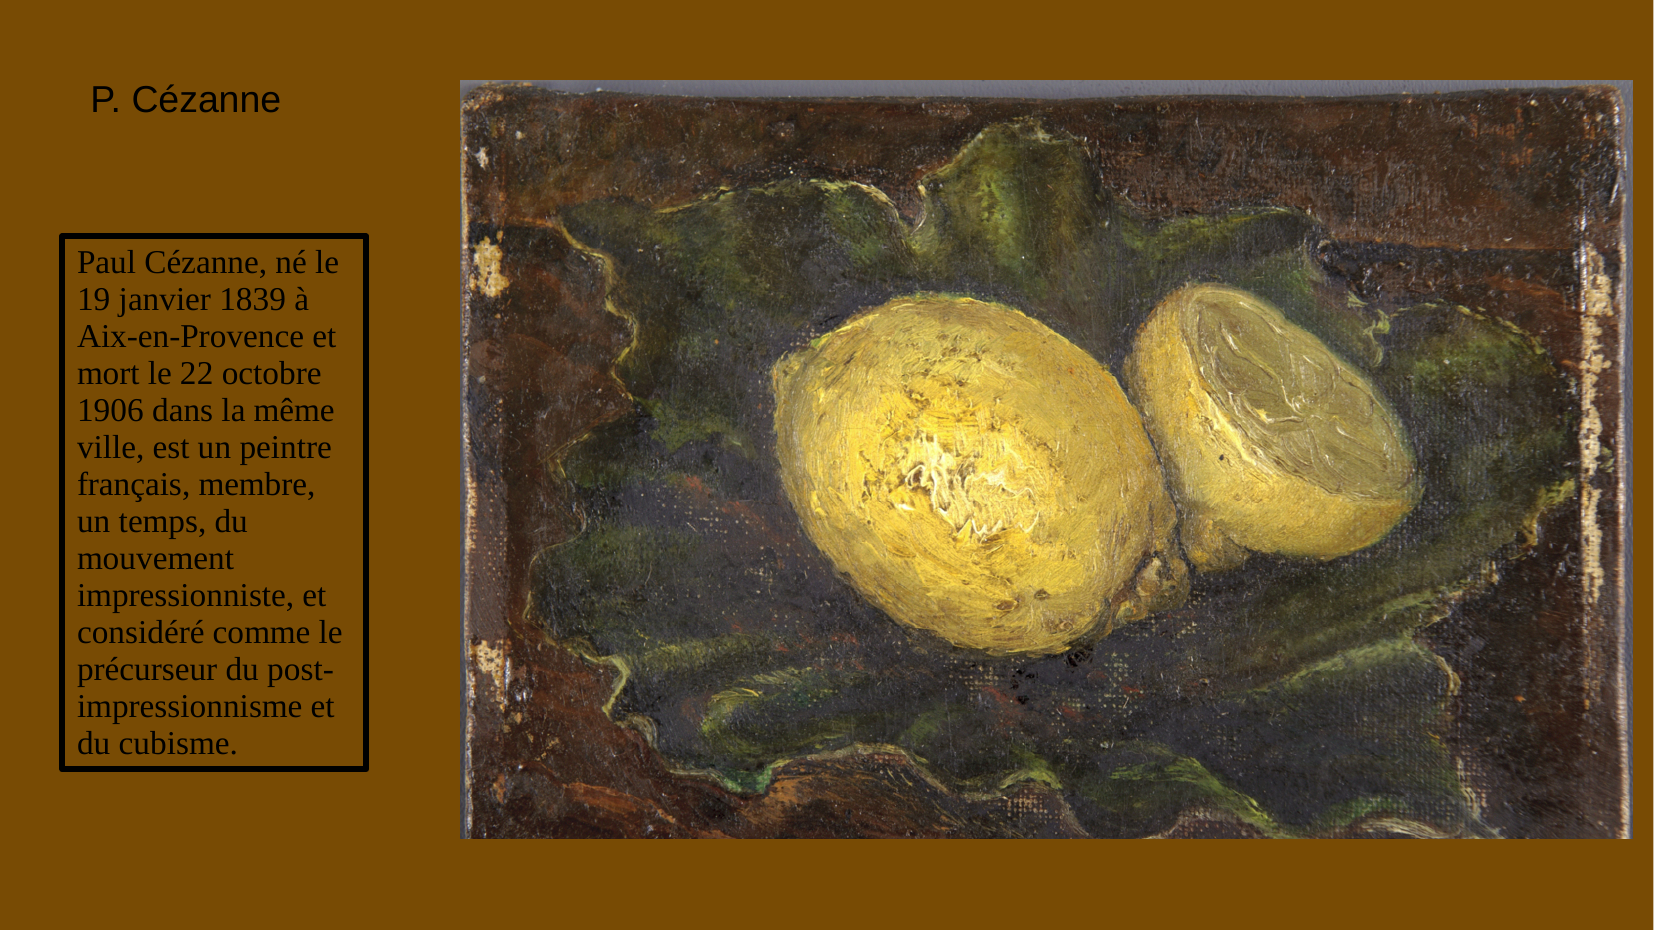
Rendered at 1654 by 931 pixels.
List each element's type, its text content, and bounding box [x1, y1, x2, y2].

title P. Cézanne [47, 57, 325, 142]
text_box Paul Cézanne, né le 19 janvier 1839 à Aix-en-Provence et mort le 22 octobre 1906 dans la même ville, est un peintre français, membre, un temps, du mouvement impressionniste, et considéré comme le précurseur du post-impressionnisme et du cubisme. [62, 236, 367, 770]
picture [460, 80, 1633, 839]
